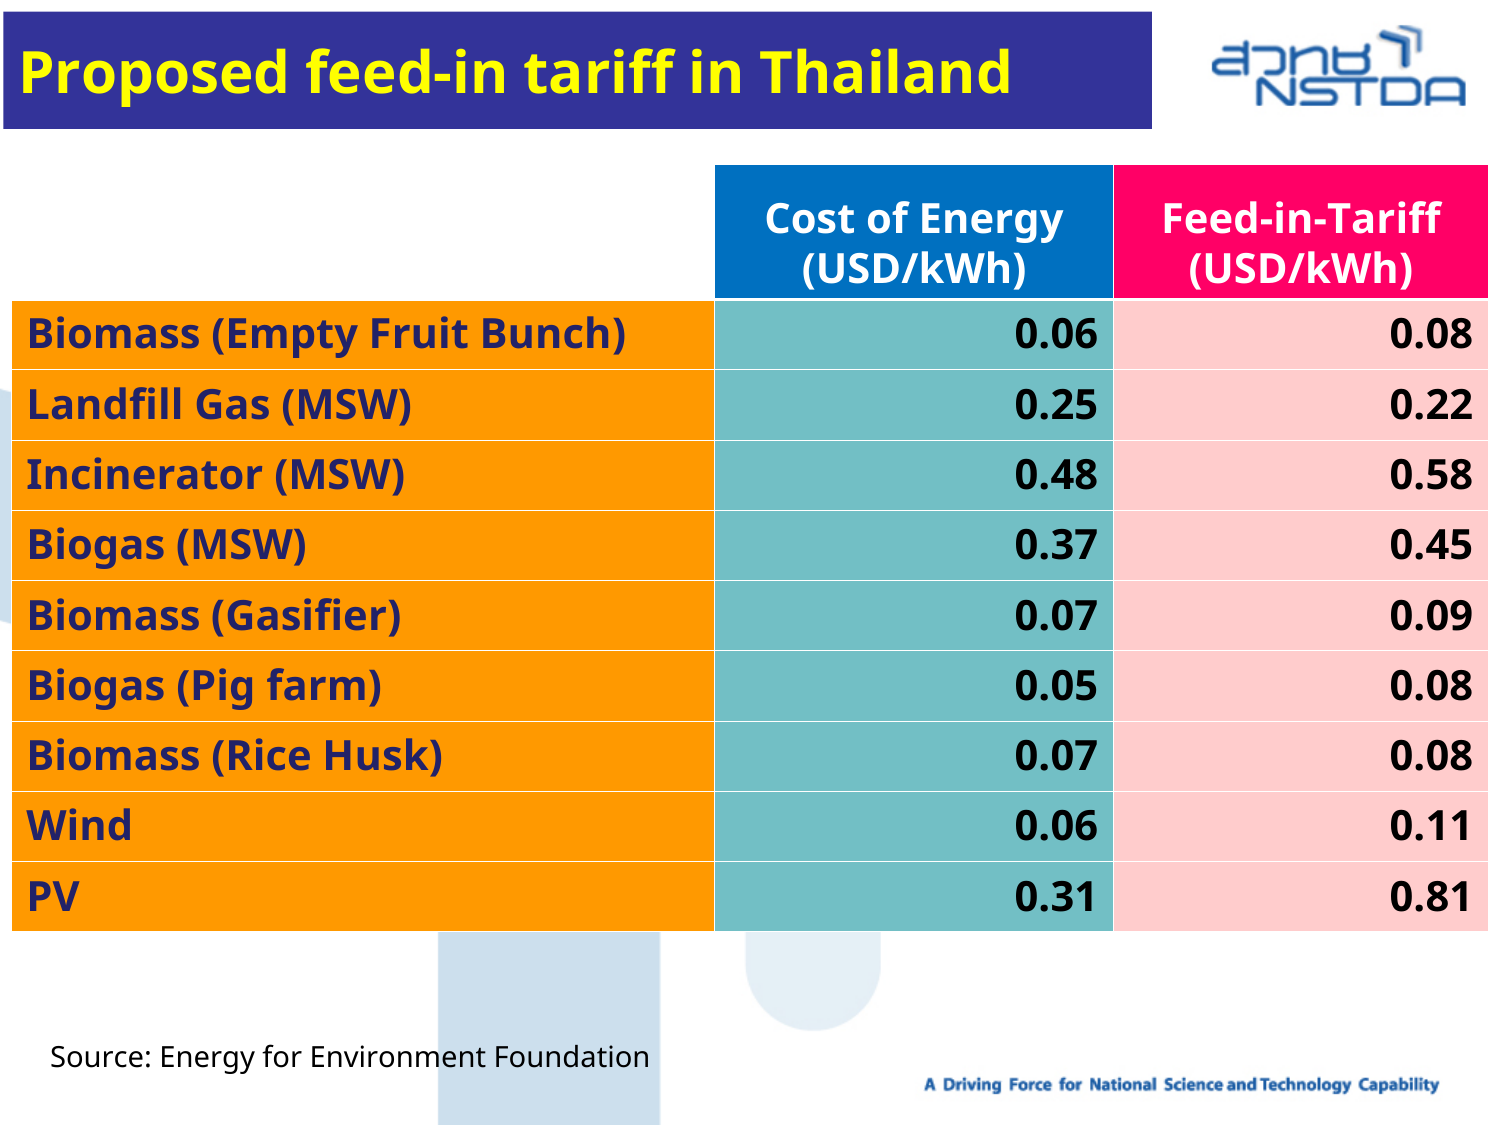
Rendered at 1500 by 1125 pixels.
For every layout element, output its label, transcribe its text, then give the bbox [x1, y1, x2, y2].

table_cell Biomass (Gasifier) [12, 581, 714, 650]
table_cell 0.25 [715, 370, 1113, 440]
title Proposed feed-in tariff in Thailand [3, 11, 1152, 129]
text_box Source: Energy for Environment Foundation [35, 996, 1372, 1082]
table_cell Biomass (Rice Husk) [12, 722, 714, 791]
table_cell Biogas (MSW) [12, 511, 714, 580]
table_header [12, 165, 714, 298]
table_cell Biomass (Empty Fruit Bunch) [12, 301, 714, 369]
table_cell 0.08 [1114, 301, 1488, 369]
table_cell PV [12, 862, 714, 931]
table_cell 0.81 [1114, 862, 1488, 931]
table_cell 0.06 [715, 792, 1113, 861]
table_cell 0.58 [1114, 441, 1488, 510]
table_cell 0.09 [1114, 581, 1488, 650]
table_header Feed-in-Tariff (USD/kWh) [1114, 165, 1488, 298]
table_cell 0.07 [715, 581, 1113, 650]
table_cell 0.07 [715, 722, 1113, 791]
table_cell 0.05 [715, 651, 1113, 721]
table_cell 0.45 [1114, 511, 1488, 580]
table_cell 0.37 [715, 511, 1113, 580]
table_cell 0.31 [715, 862, 1113, 931]
table_cell 0.08 [1114, 651, 1488, 721]
table_cell 0.48 [715, 441, 1113, 510]
table_cell Landfill Gas (MSW) [12, 370, 714, 440]
table_cell 0.22 [1114, 370, 1488, 440]
table_cell Wind [12, 792, 714, 861]
picture [0, 0, 1500, 1125]
table_cell Incinerator (MSW) [12, 441, 714, 510]
table_header Cost of Energy (USD/kWh) [715, 165, 1113, 298]
table_cell 0.06 [715, 301, 1113, 369]
table_cell 0.11 [1114, 792, 1488, 861]
table_cell Biogas (Pig farm) [12, 651, 714, 721]
table_cell 0.08 [1114, 722, 1488, 791]
